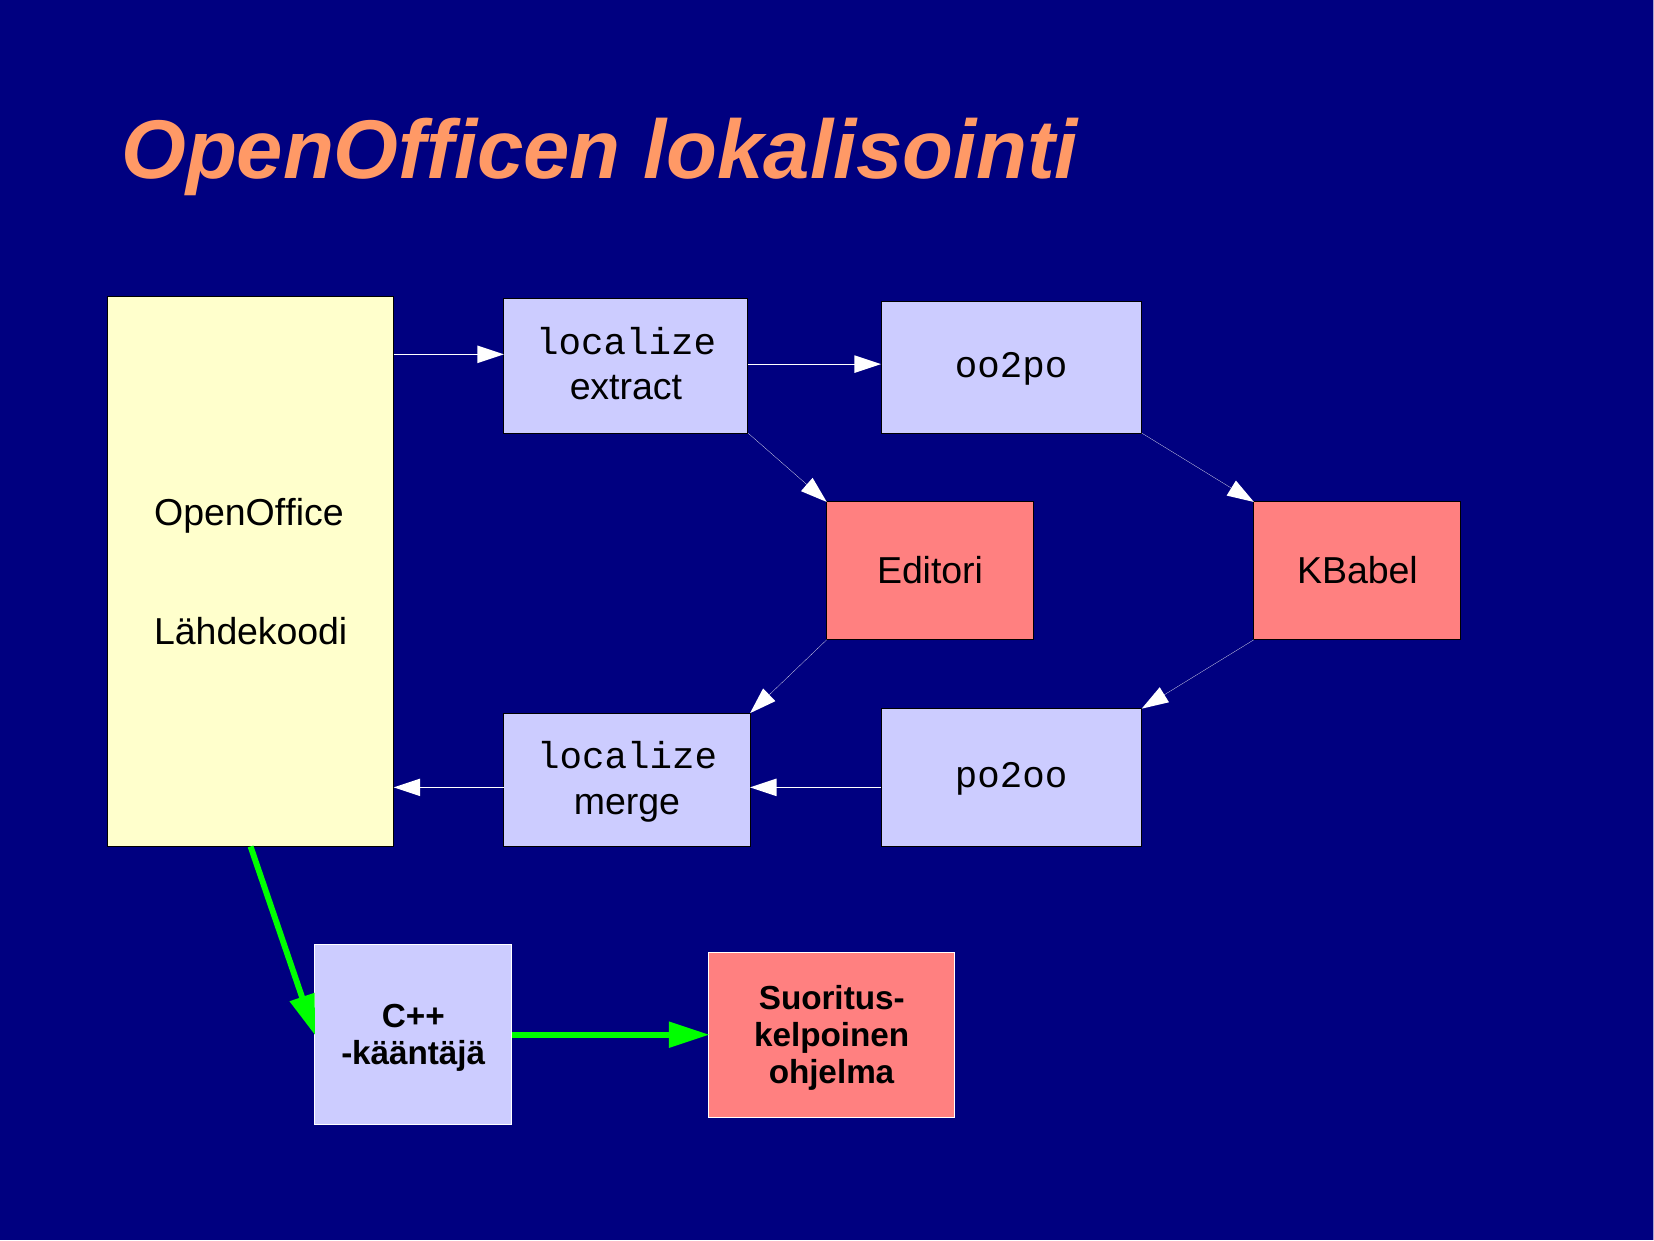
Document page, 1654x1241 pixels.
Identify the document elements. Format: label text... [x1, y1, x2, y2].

text_box [52, 216, 1540, 1142]
title OpenOfficen lokalisointi [121, 46, 1534, 254]
